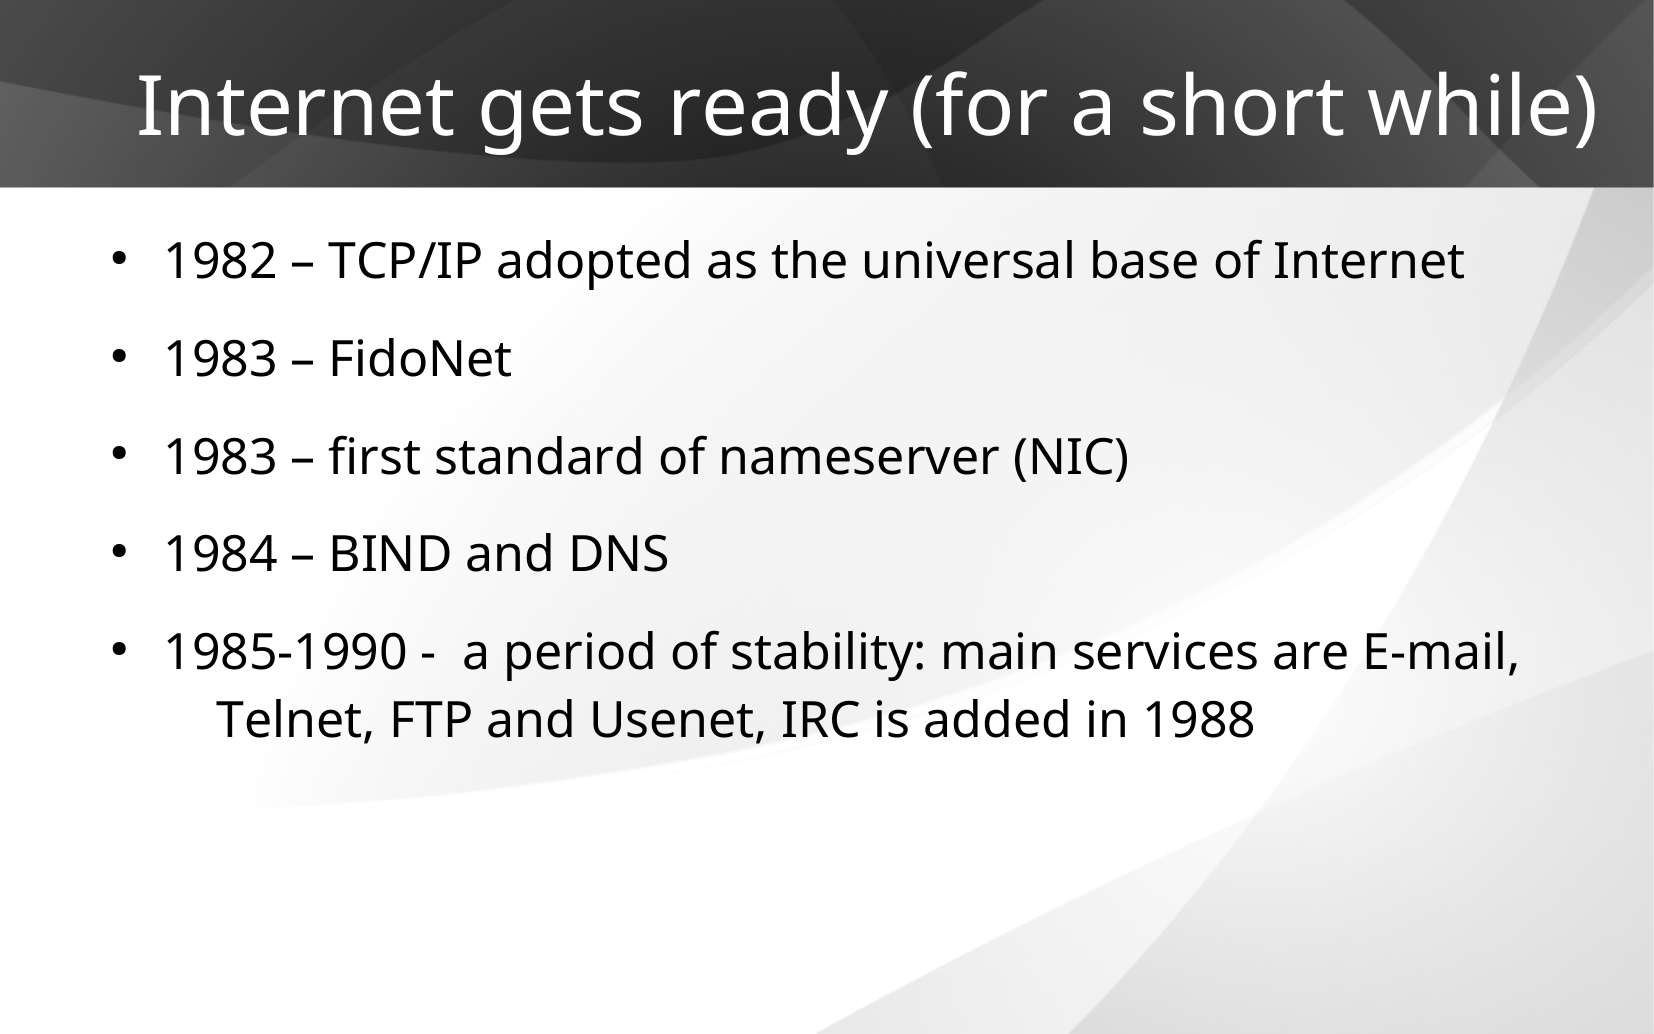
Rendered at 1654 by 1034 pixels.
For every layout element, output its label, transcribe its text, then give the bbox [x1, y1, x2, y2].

picture [0, 0, 1654, 1034]
title Internet gets ready (for a short while) [124, 0, 1613, 208]
list 1982 – TCP/IP adopted as the universal base of Internet 1983 – FidoNet 1983 – first standard of nameserver (NIC) 1984 – BIND and DNS 1985-1990 - a period of stability: main services are E-mail, Telnet, FTP and Usenet, IRC is added in 1988 [75, 225, 1613, 1013]
